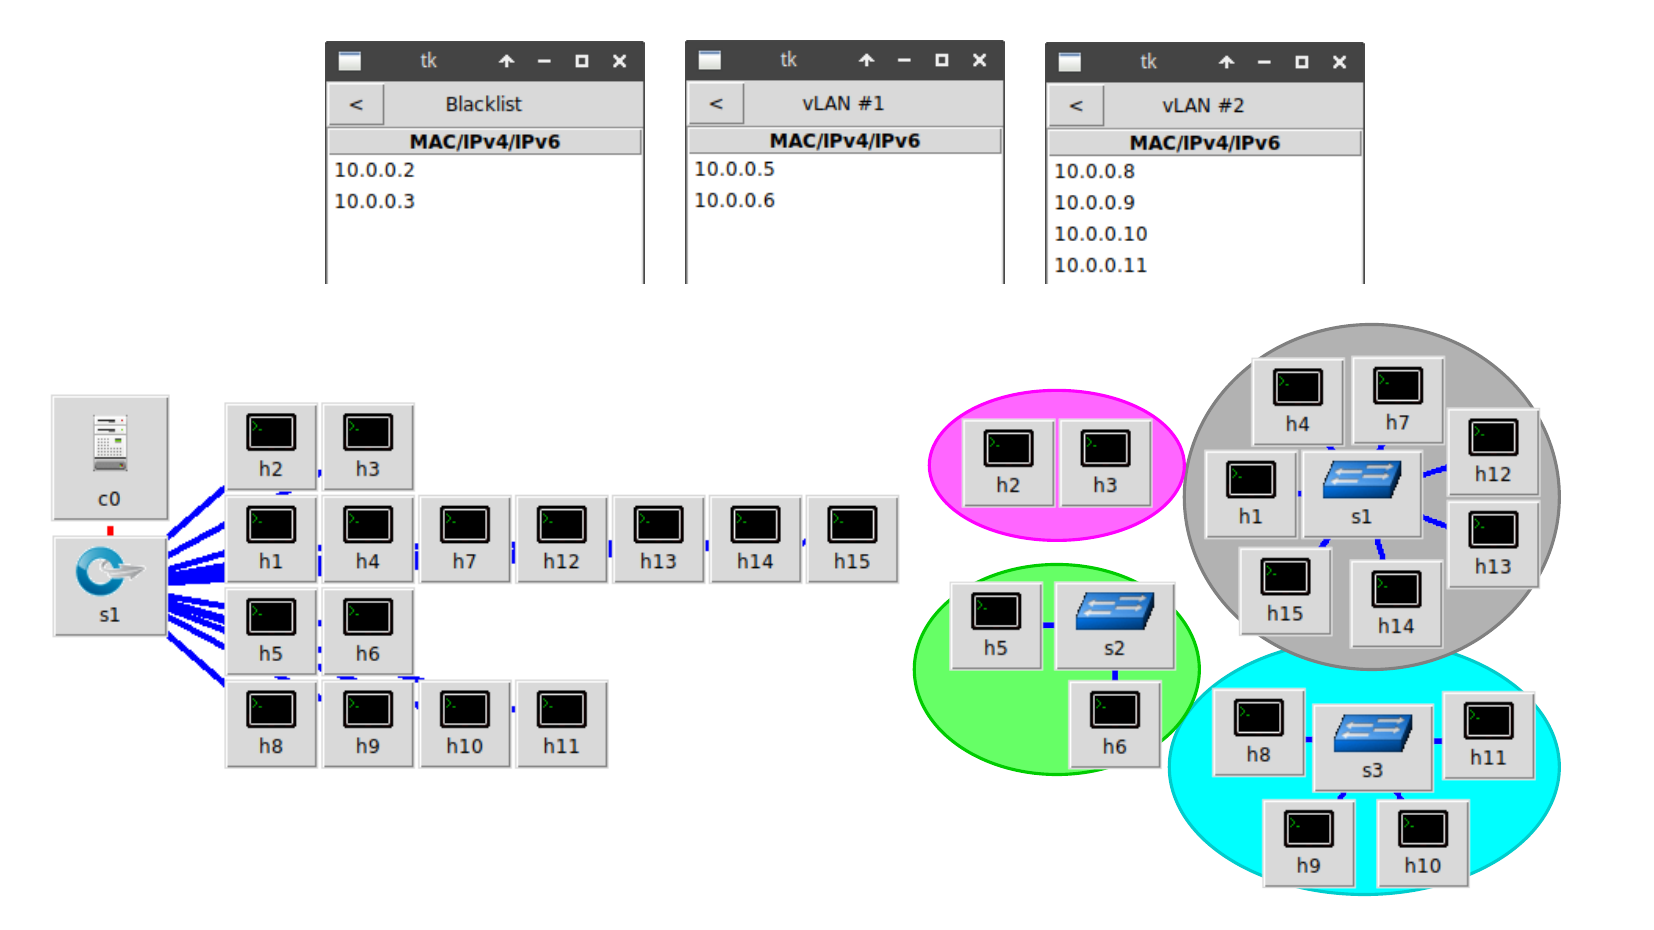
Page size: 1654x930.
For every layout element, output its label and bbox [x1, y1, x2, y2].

picture [685, 40, 1005, 284]
picture [45, 387, 909, 781]
text_box [225, 284, 1476, 738]
picture [948, 353, 1547, 898]
picture [325, 41, 645, 284]
picture [1045, 42, 1365, 284]
text_box [1547, 435, 1560, 559]
text_box [1547, 722, 1560, 812]
